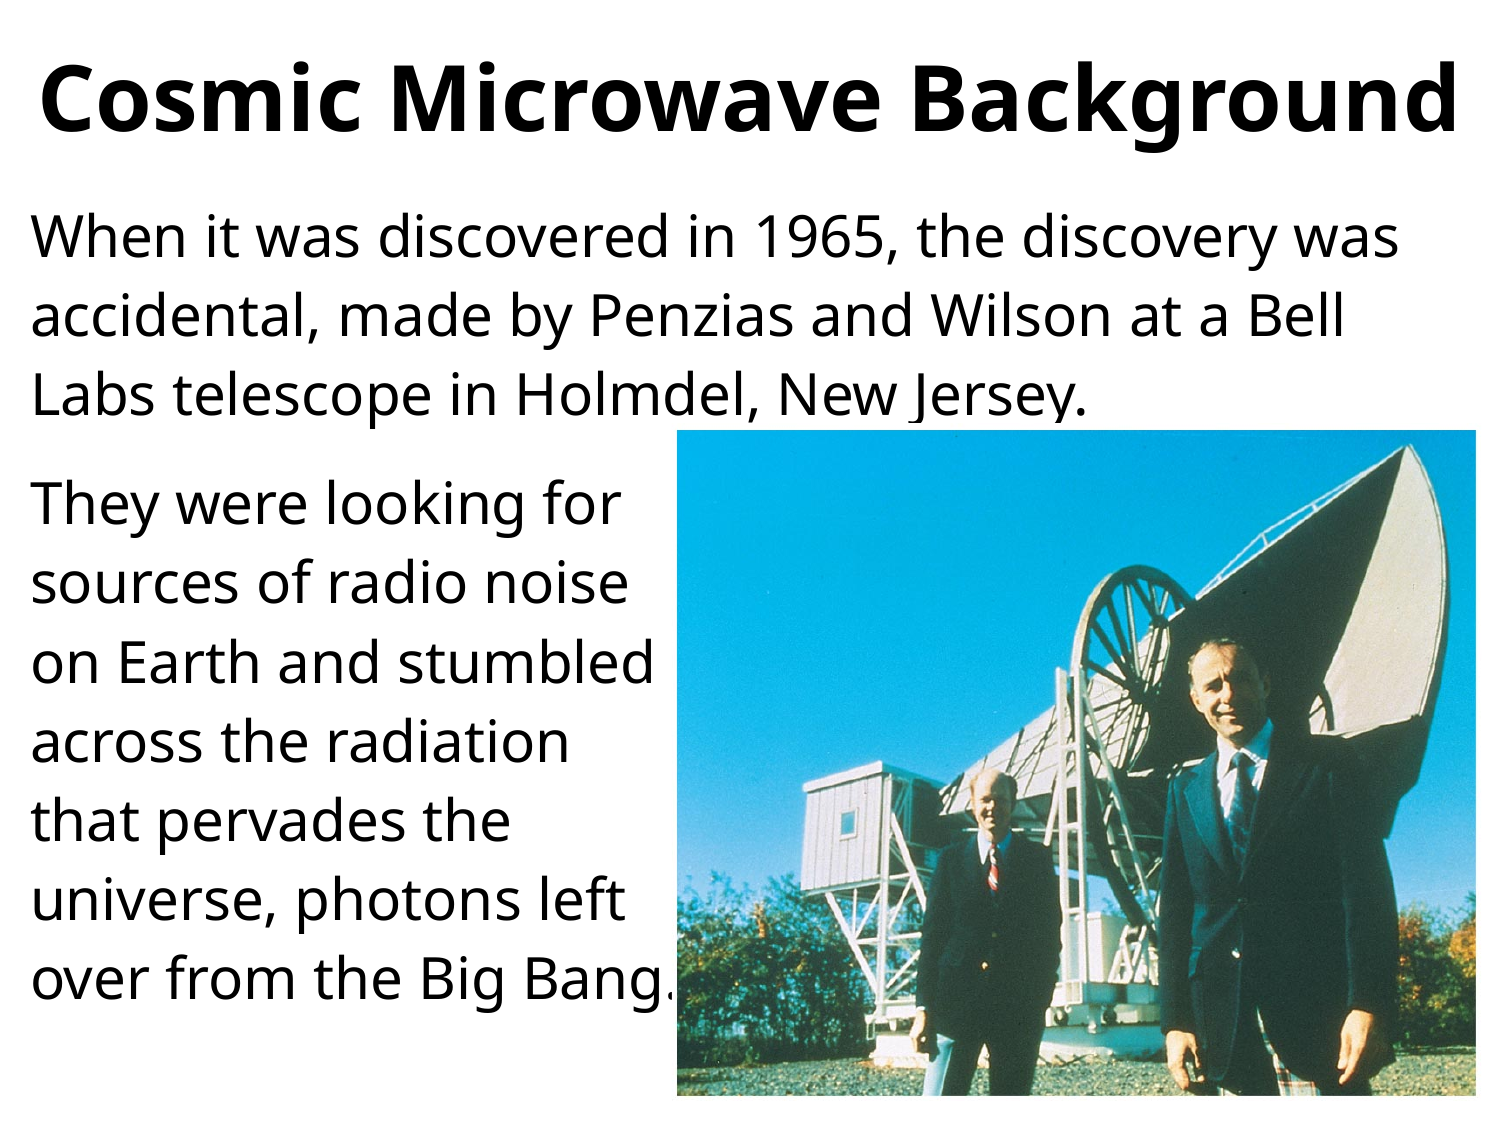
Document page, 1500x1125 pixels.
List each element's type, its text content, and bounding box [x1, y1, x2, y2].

picture [671, 423, 1482, 1101]
title Cosmic Microwave Background [30, 42, 1471, 150]
list When it was discovered in 1965, the discovery was accidental, made by Penzias and Wilson at a Bell Labs telescope in Holmdel, New Jersey. They were looking for sources of radio noise on Earth and stumbled across the radiation that pervades the universe, photons left over from the Big Bang. [30, 195, 1471, 1051]
